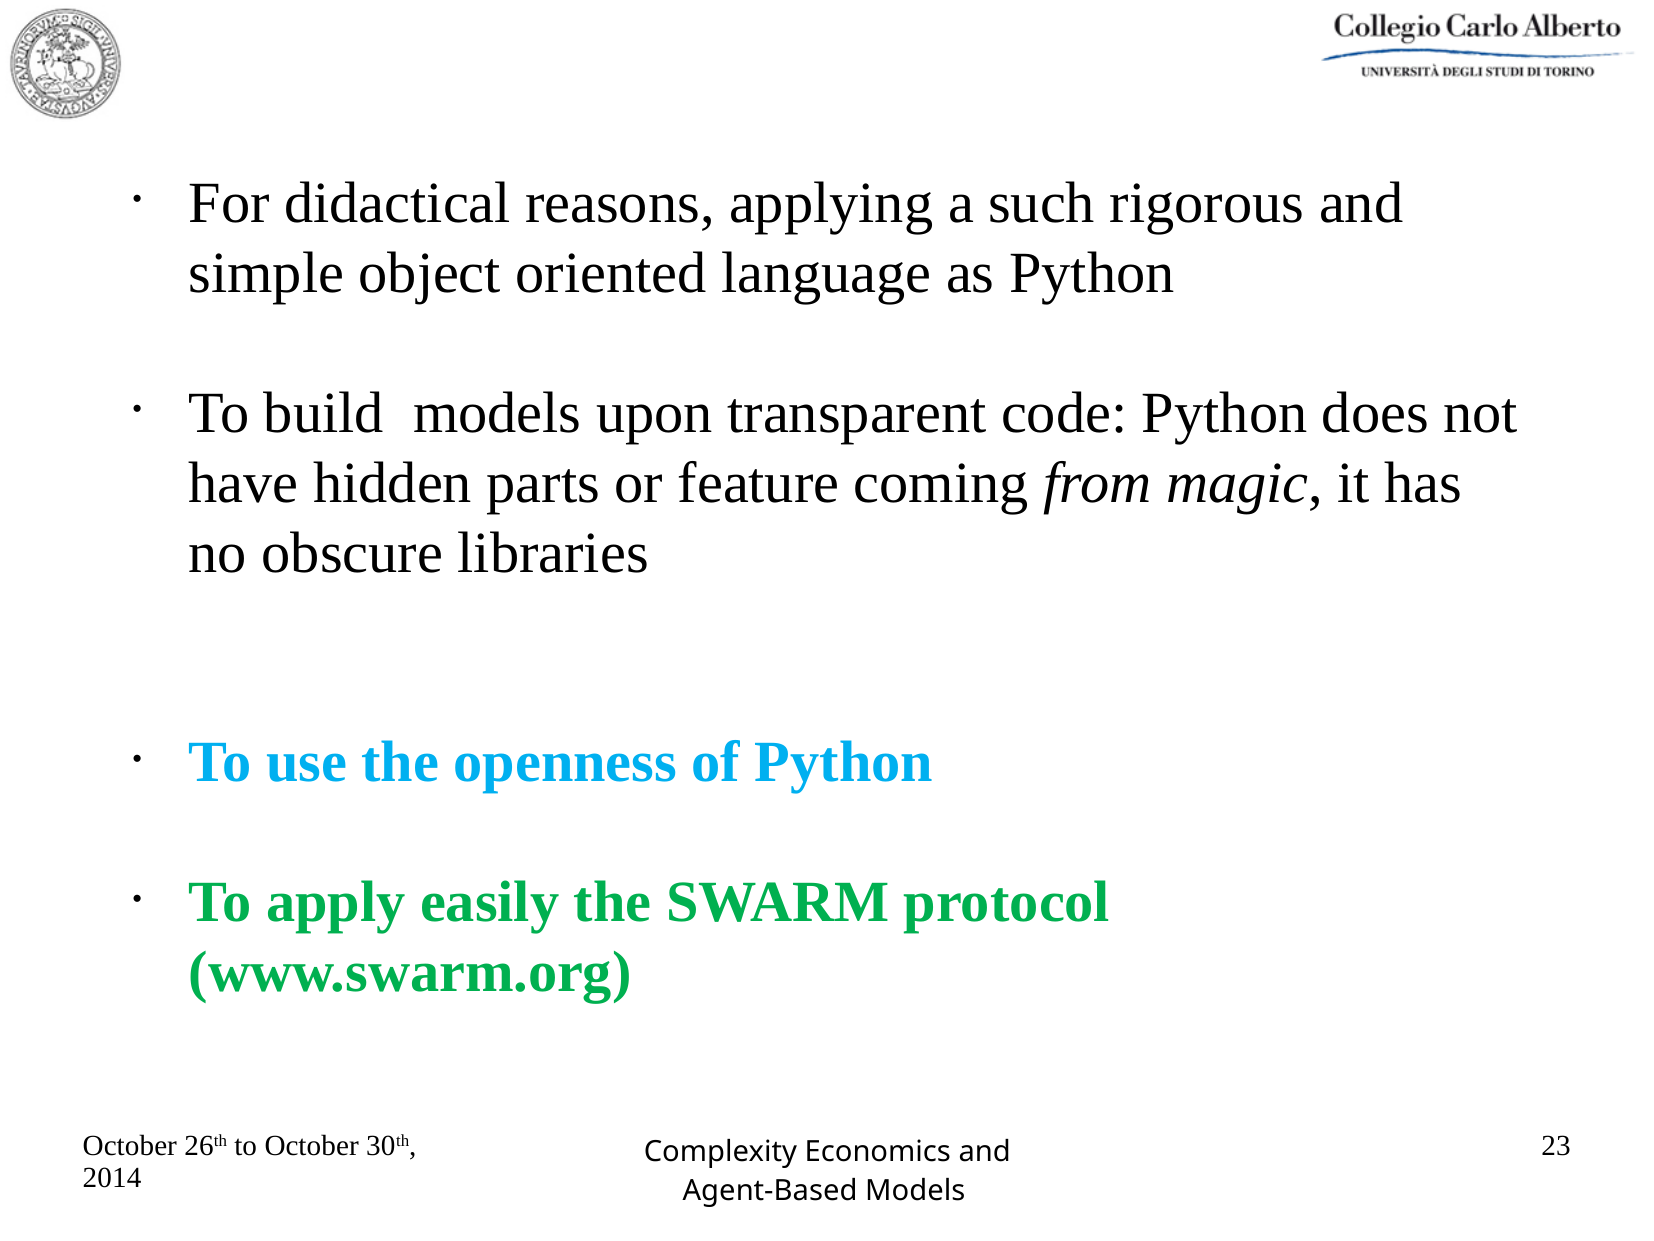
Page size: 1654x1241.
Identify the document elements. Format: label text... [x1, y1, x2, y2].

picture [1312, 0, 1645, 92]
picture [5, 5, 125, 122]
text_box For didactical reasons, applying a such rigorous and simple object oriented language as Python To build models upon transparent code: Python does not have hidden parts or feature coming from magic, it has no obscure libraries To use the openness of Python To apply easily the SWARM protocol (www.swarm.org) [117, 156, 1536, 1004]
